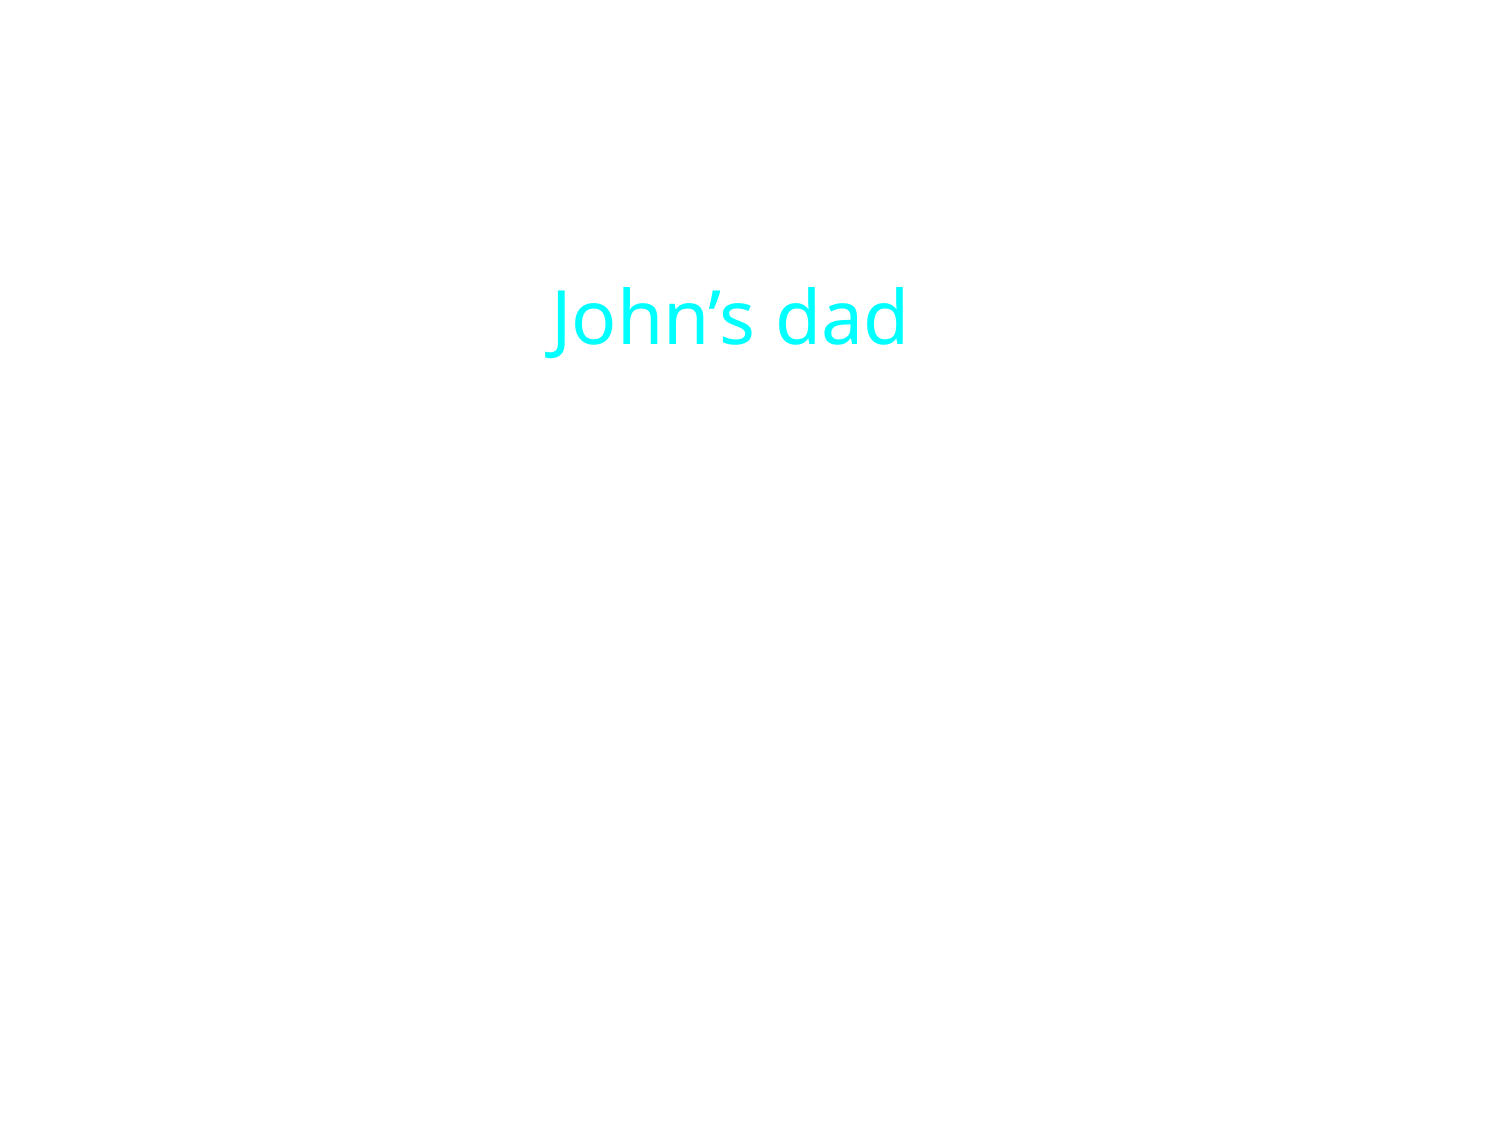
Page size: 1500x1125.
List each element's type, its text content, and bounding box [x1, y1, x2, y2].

text_box John’s dad [125, 262, 1375, 906]
